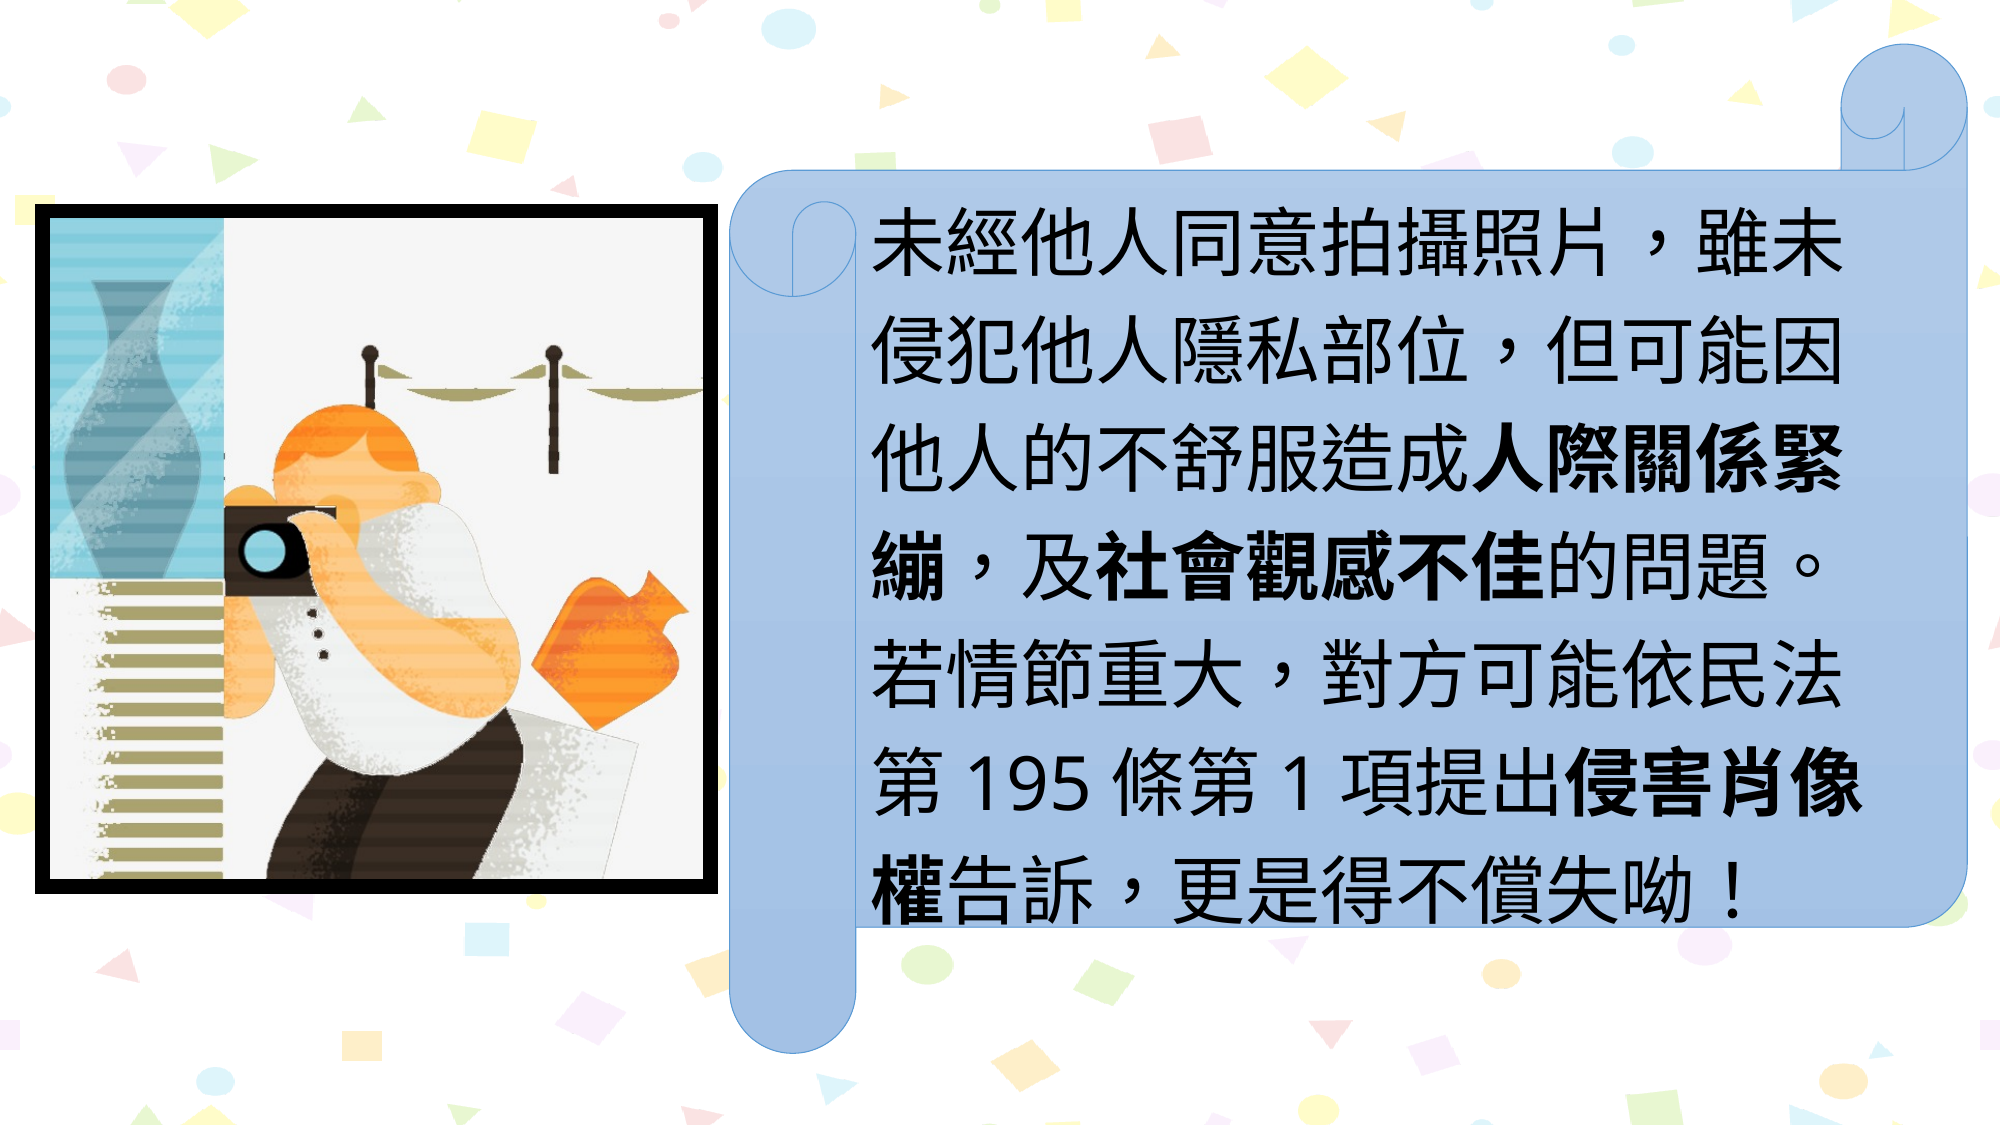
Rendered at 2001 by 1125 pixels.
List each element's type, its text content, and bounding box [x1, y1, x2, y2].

picture [50, 218, 703, 880]
text_box 未經他人同意拍攝照片，雖未侵犯他人隱私部位，但可能因他人的不舒服造成人際關係緊繃，及社會觀感不佳的問題。若情節重大，對方可能依民法第195條第1項提出侵害肖像權告訴，更是得不償失呦！ [729, 44, 1968, 1054]
